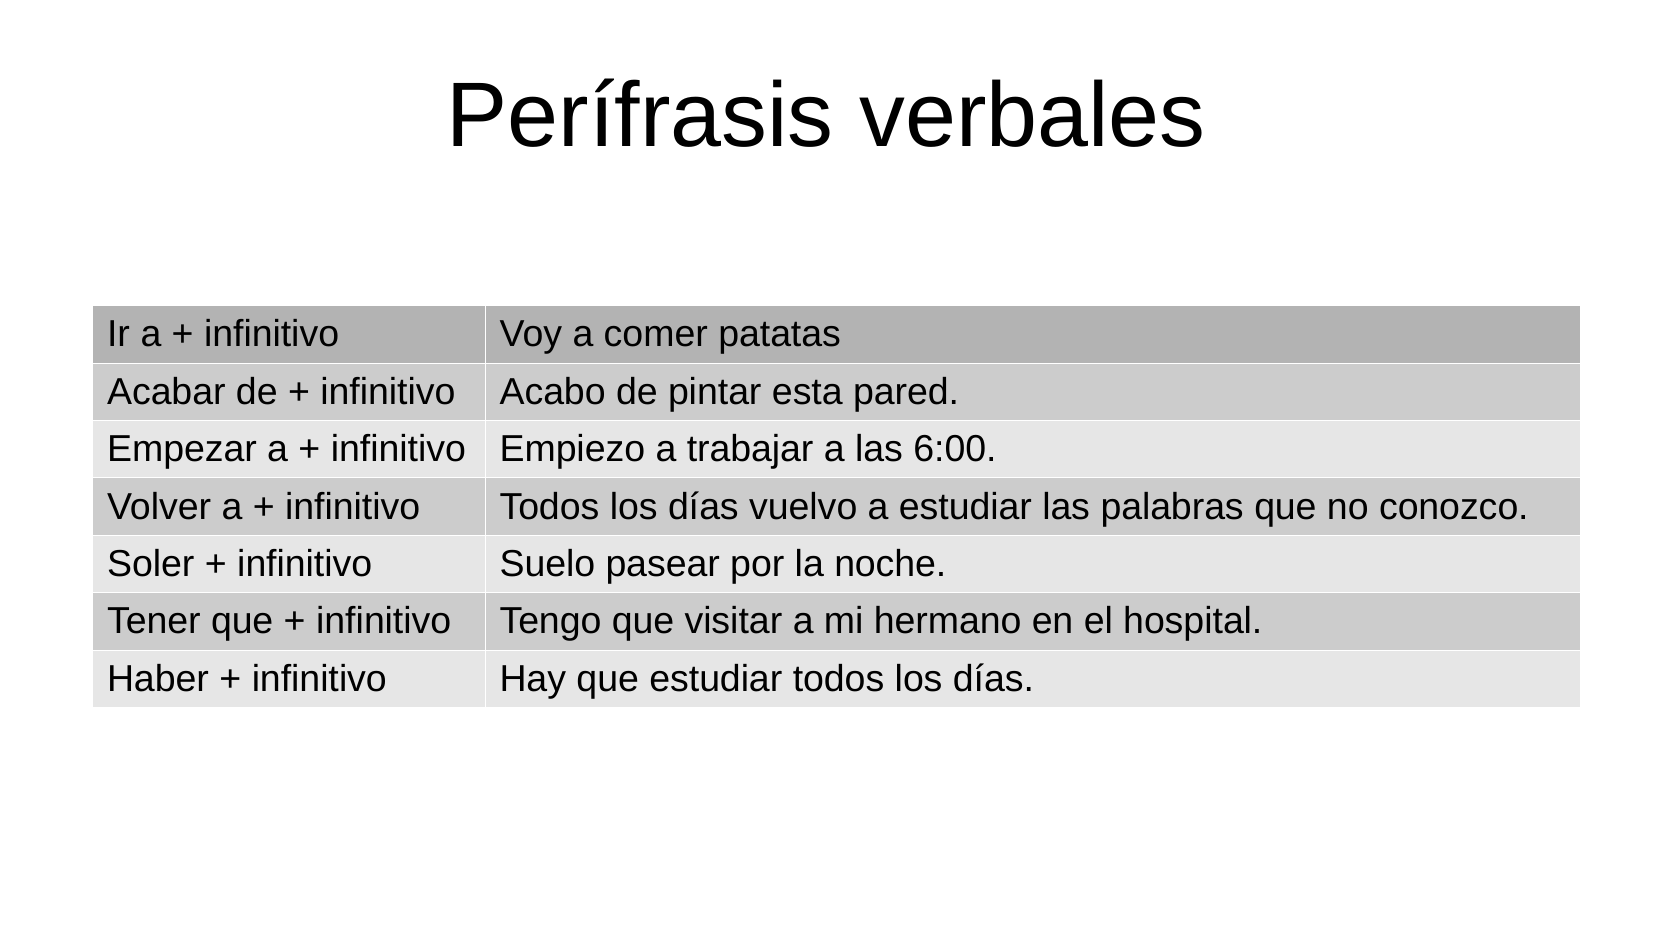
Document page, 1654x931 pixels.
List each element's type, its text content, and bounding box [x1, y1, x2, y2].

table_cell Empezar a + infinitivo [93, 421, 485, 477]
table_cell Todos los días vuelvo a estudiar las palabras que no conozco. [486, 478, 1580, 535]
table_header Ir a + infinitivo [93, 306, 485, 363]
table_cell Hay que estudiar todos los días. [486, 651, 1580, 707]
table_cell Tengo que visitar a mi hermano en el hospital. [486, 593, 1580, 650]
table_cell Suelo pasear por la noche. [486, 536, 1580, 592]
table_cell Acabo de pintar esta pared. [486, 364, 1580, 420]
table_cell Acabar de + infinitivo [93, 364, 485, 420]
table_cell Soler + infinitivo [93, 536, 485, 592]
title Perífrasis verbales [82, 37, 1571, 193]
table_cell Volver a + infinitivo [93, 478, 485, 535]
table_cell Tener que + infinitivo [93, 593, 485, 650]
table_header Voy a comer patatas [486, 306, 1580, 363]
table_cell Haber + infinitivo [93, 651, 485, 707]
table_cell Empiezo a trabajar a las 6:00. [486, 421, 1580, 477]
